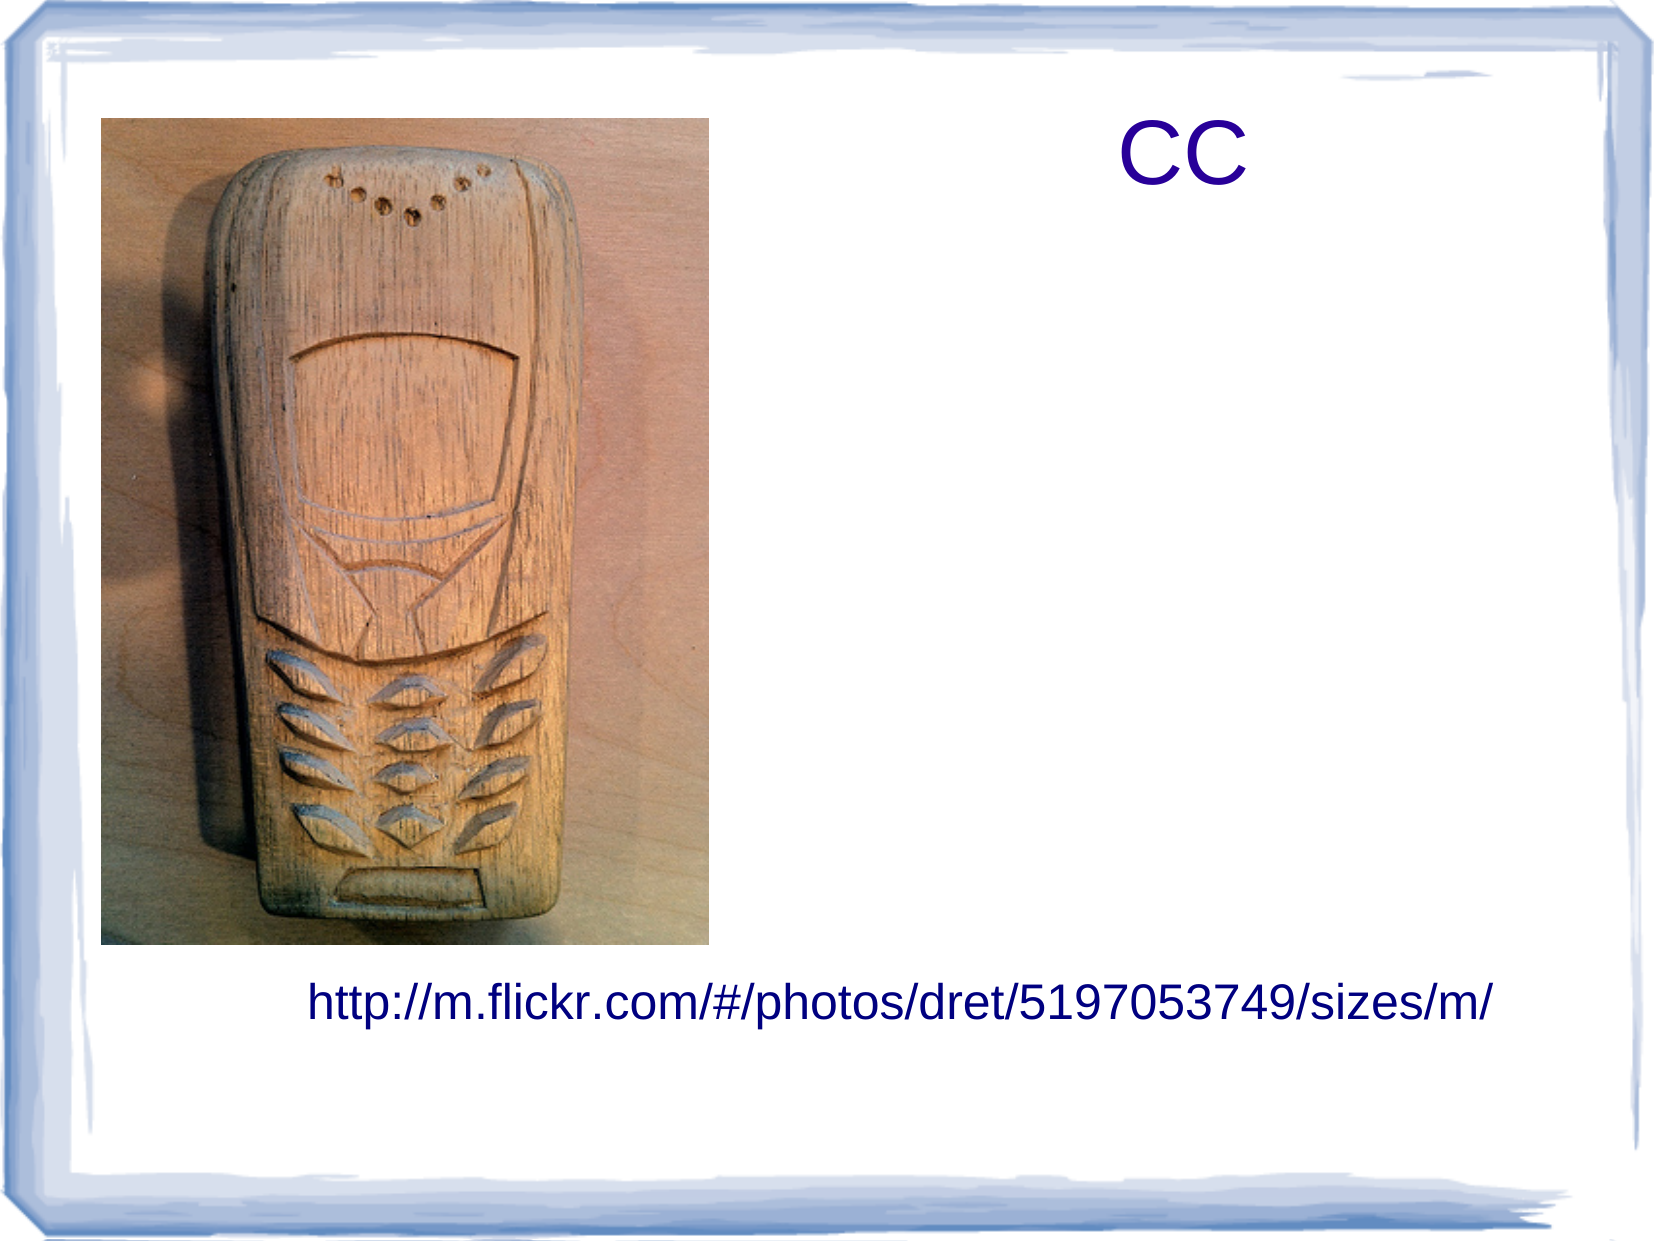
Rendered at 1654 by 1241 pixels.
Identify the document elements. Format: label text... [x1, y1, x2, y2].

title CC [797, 49, 1571, 257]
list http://m.flickr.com/#/photos/dret/5197053749/sizes/m/ [236, 974, 1565, 1116]
picture [0, 0, 1654, 1241]
